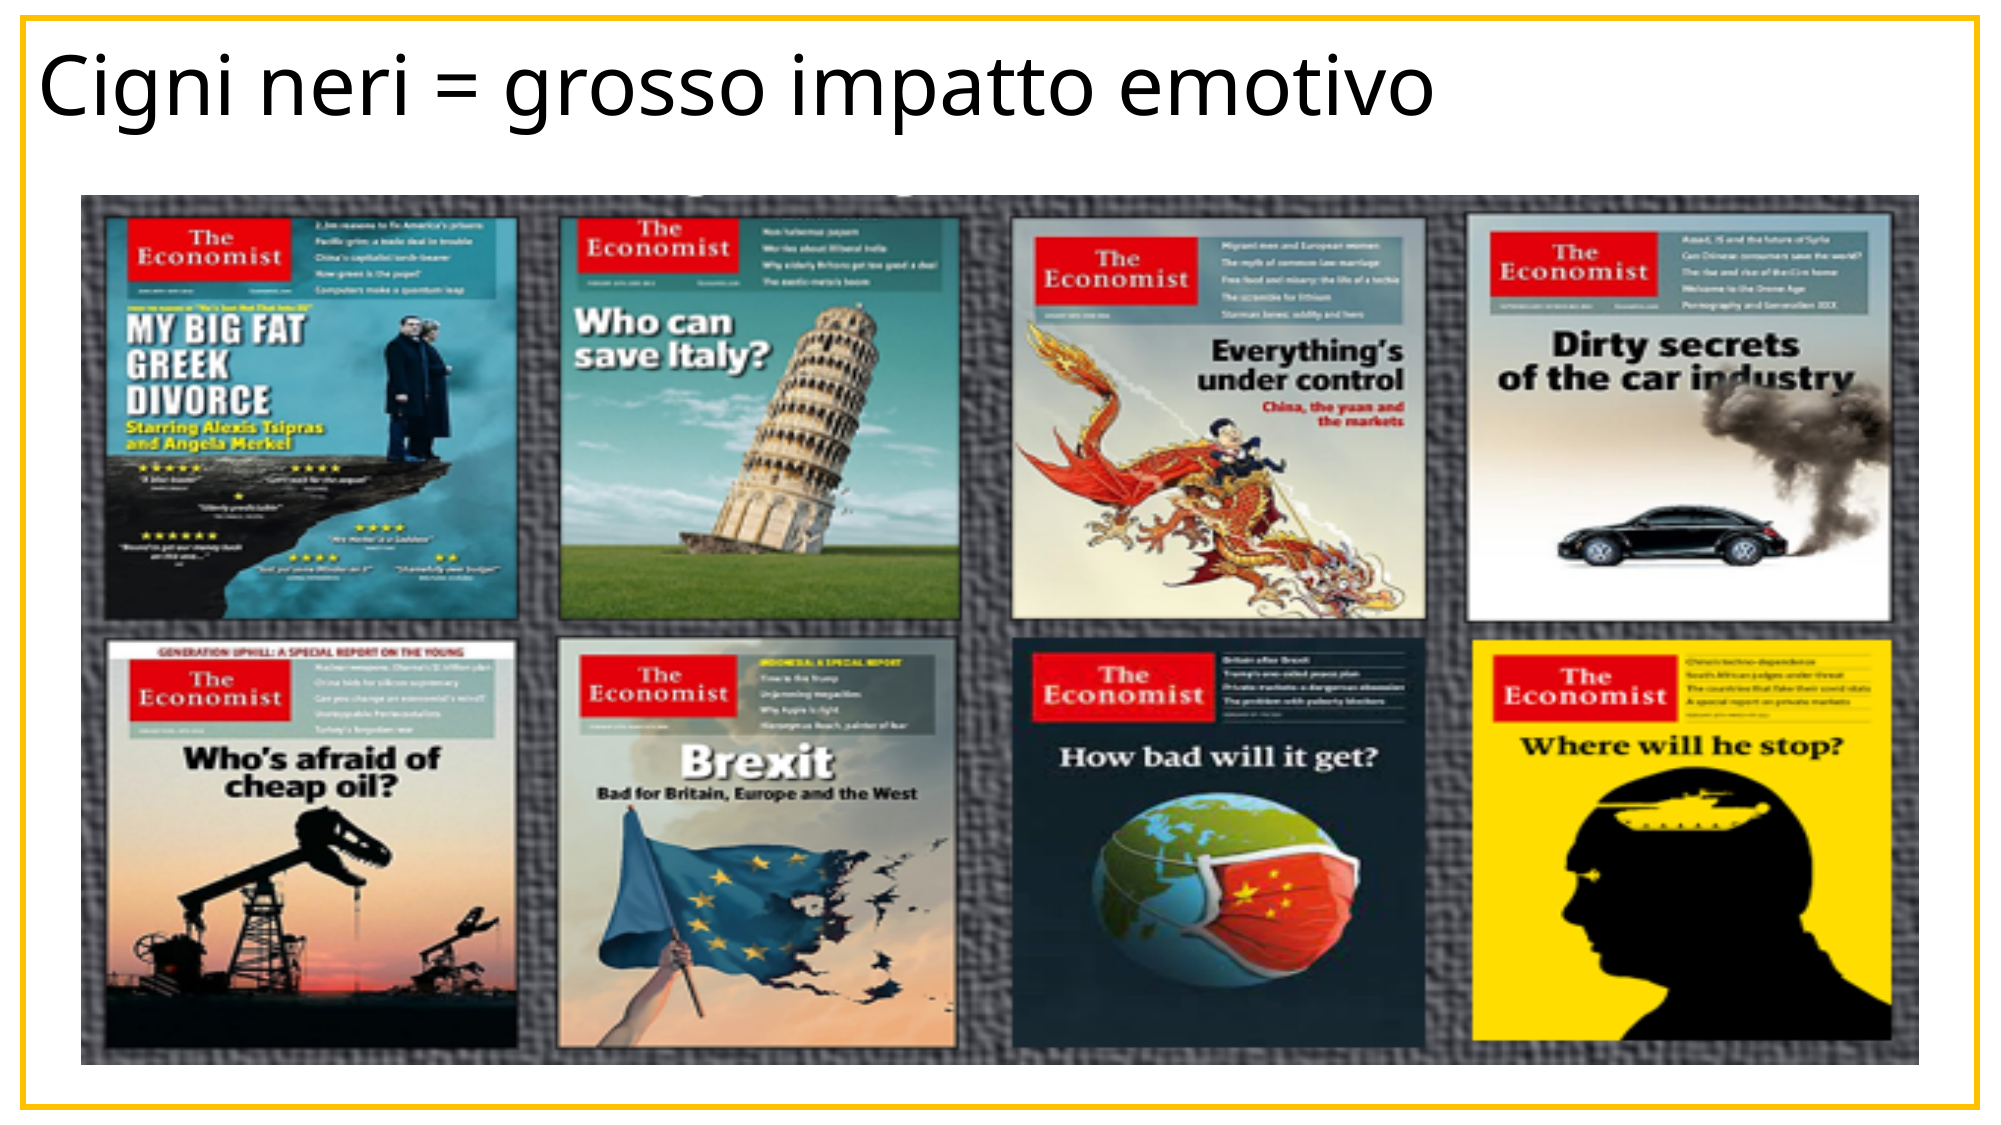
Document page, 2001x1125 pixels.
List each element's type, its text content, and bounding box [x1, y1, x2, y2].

picture [81, 195, 1919, 1065]
text_box Cigni neri = grosso impatto emotivo Irrazionalità VS Razionalità [22, 17, 1978, 1108]
